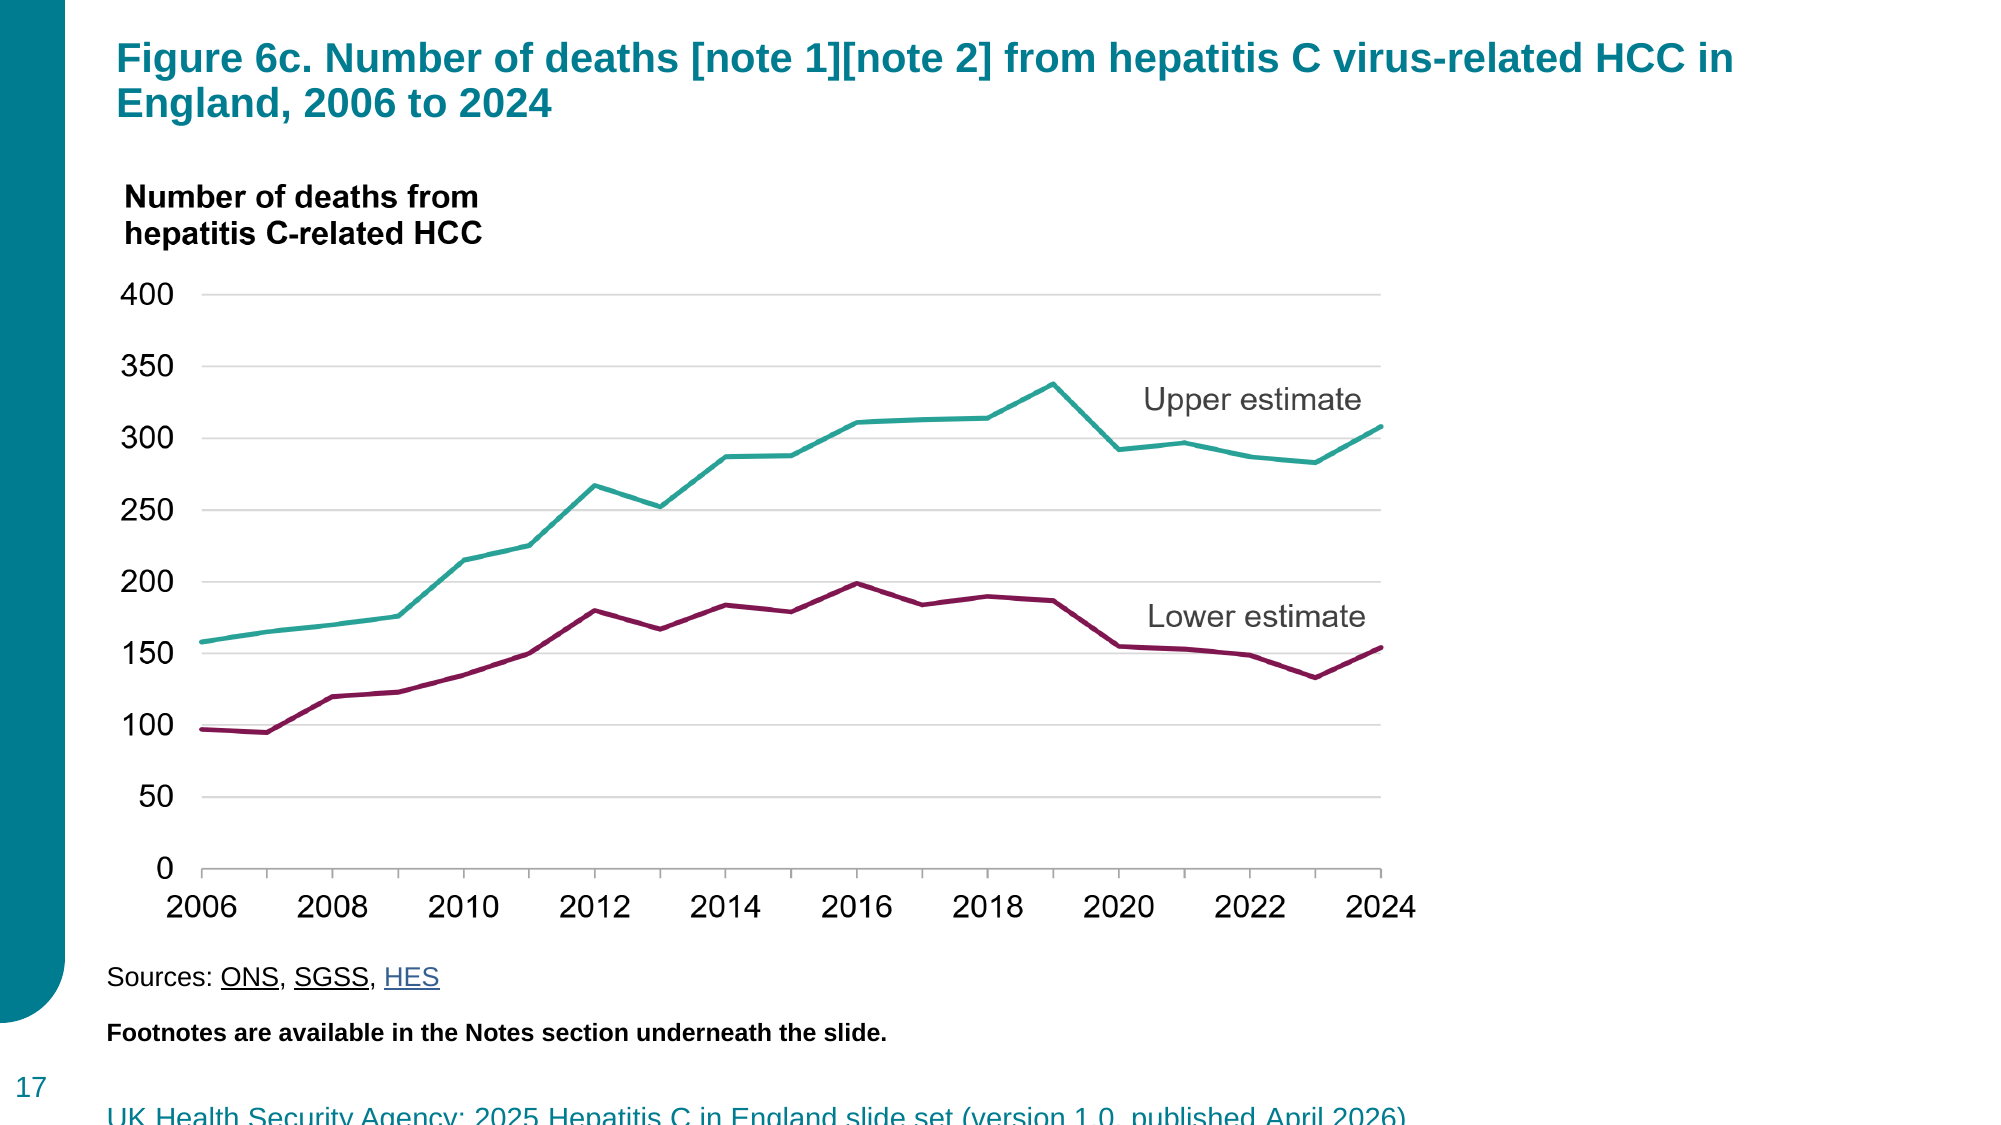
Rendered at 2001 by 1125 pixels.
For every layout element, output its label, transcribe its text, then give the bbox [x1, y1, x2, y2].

text_box [0, 1056, 71, 1117]
text_box Footnotes are available in the Notes section underneath the slide. [91, 1008, 955, 1055]
text_box Sources: ONS, SGSS, HES [91, 958, 597, 1008]
text_box UK Health Security Agency: 2025 Hepatitis C in England slide set (version 1.0, published April 2026) [91, 1056, 1734, 1117]
title Figure 6c. Number of deaths [note 1][note 2] from hepatitis C virus-related HCC in England, 2006 to 2024 [101, 29, 1926, 189]
picture [101, 168, 1431, 936]
